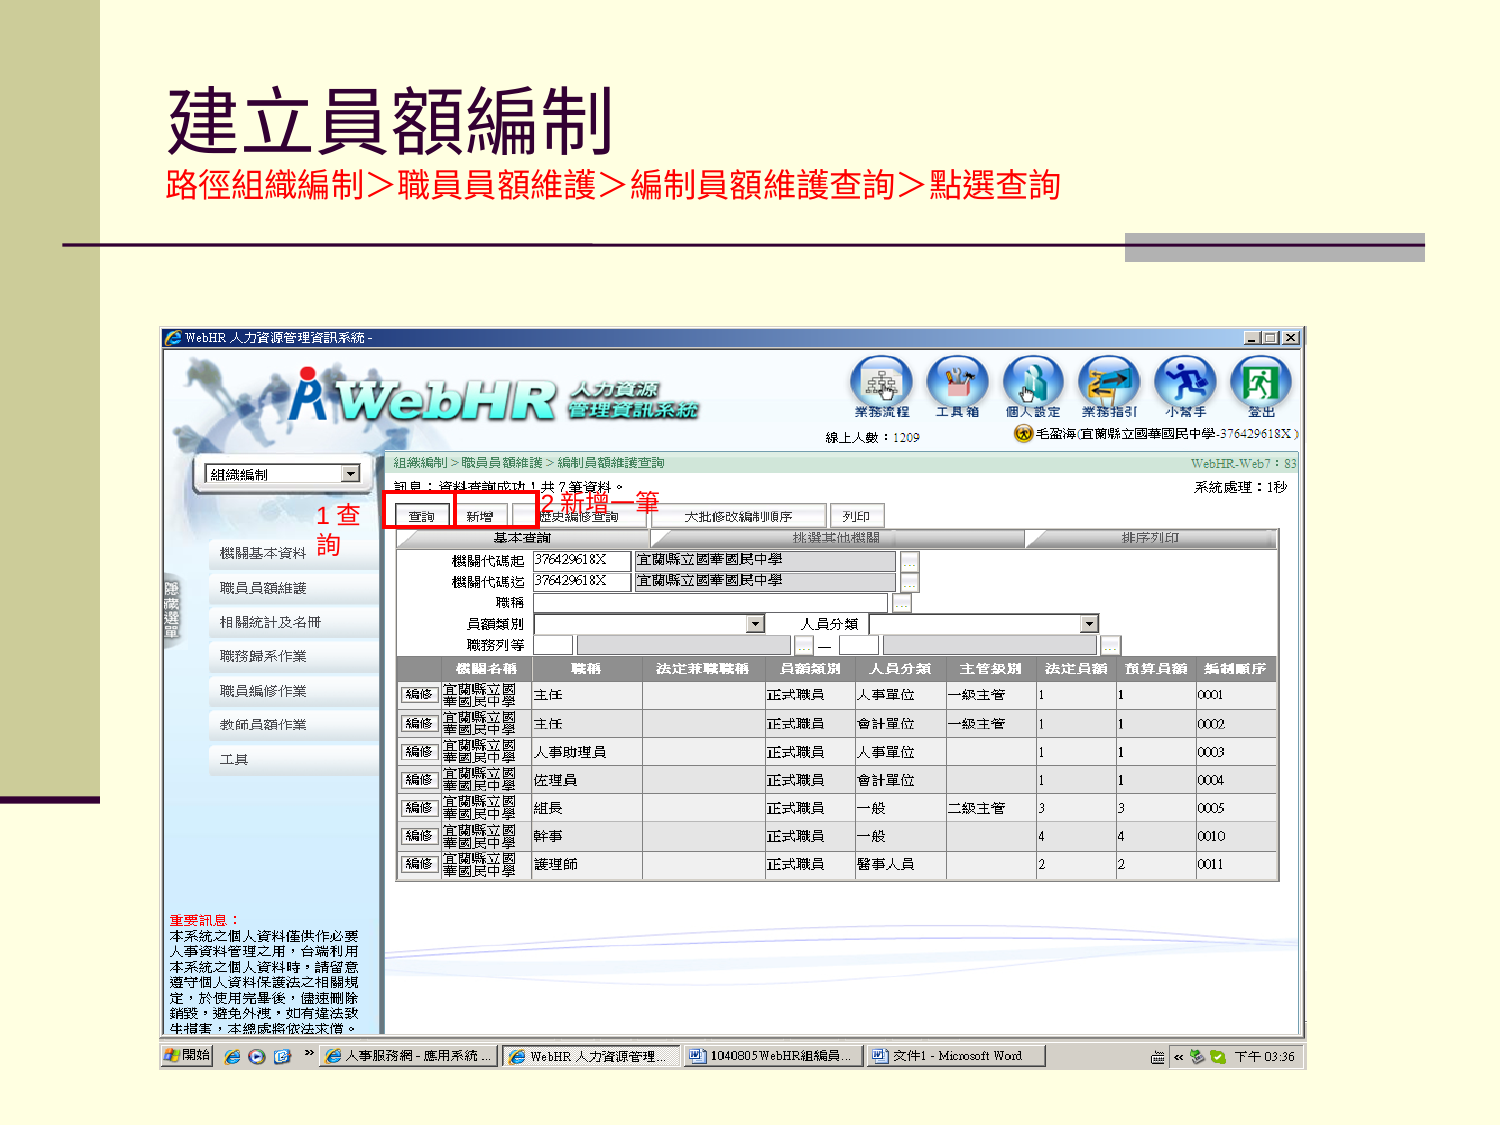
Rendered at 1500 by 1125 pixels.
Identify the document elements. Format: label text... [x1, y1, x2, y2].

title 建立員額編制 路徑組織編制＞職員員額維護＞編制員額維護查詢＞點選查詢 [150, 45, 1426, 234]
text_box 1查詢 [301, 491, 396, 537]
text_box 2新增一筆 [525, 479, 703, 525]
picture [159, 326, 1307, 1070]
